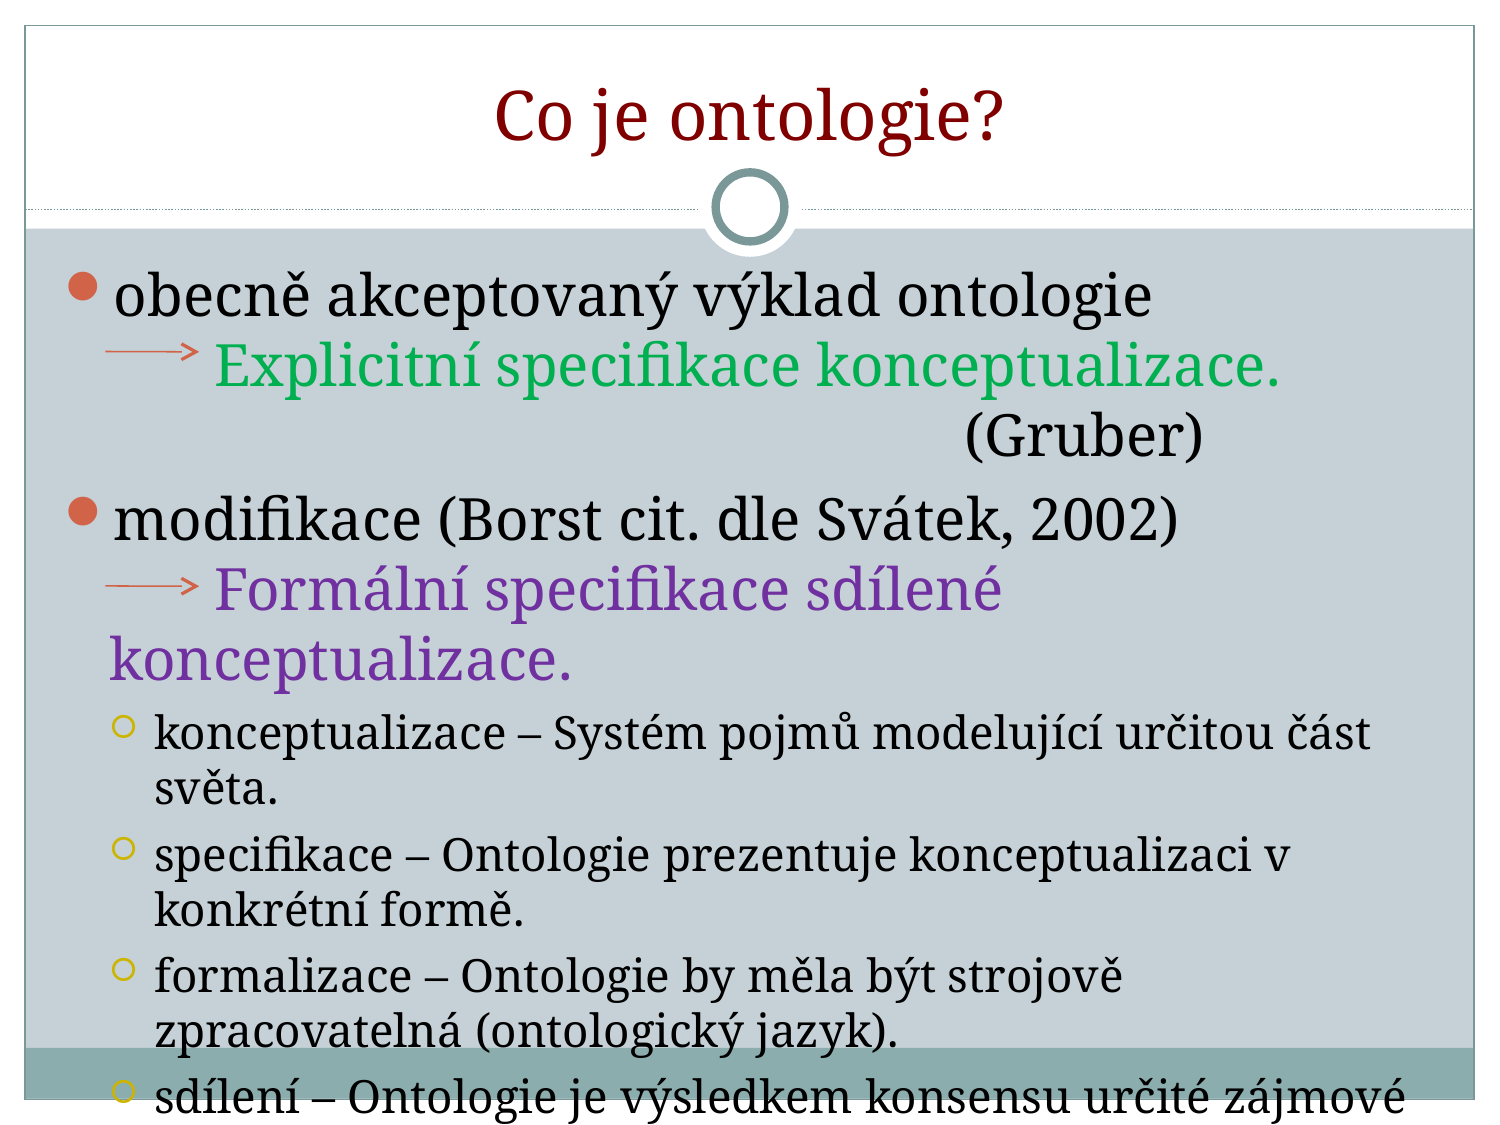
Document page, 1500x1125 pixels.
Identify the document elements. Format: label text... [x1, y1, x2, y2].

title Co je ontologie? [49, 37, 1450, 162]
list obecně akceptovaný výklad ontologie Explicitní specifikace konceptualizace. (Gruber) modifikace (Borst cit. dle Svátek, 2002) Formální specifikace sdílené konceptualizace. konceptualizace – Systém pojmů modelující určitou část světa. specifikace – Ontologie prezentuje konceptualizaci v konkrétní formě. formalizace – Ontologie by měla být strojově zpracovatelná (ontologický jazyk). sdílení – Ontologie je výsledkem konsensu určité zájmové skupiny lidí. [49, 250, 1445, 1079]
